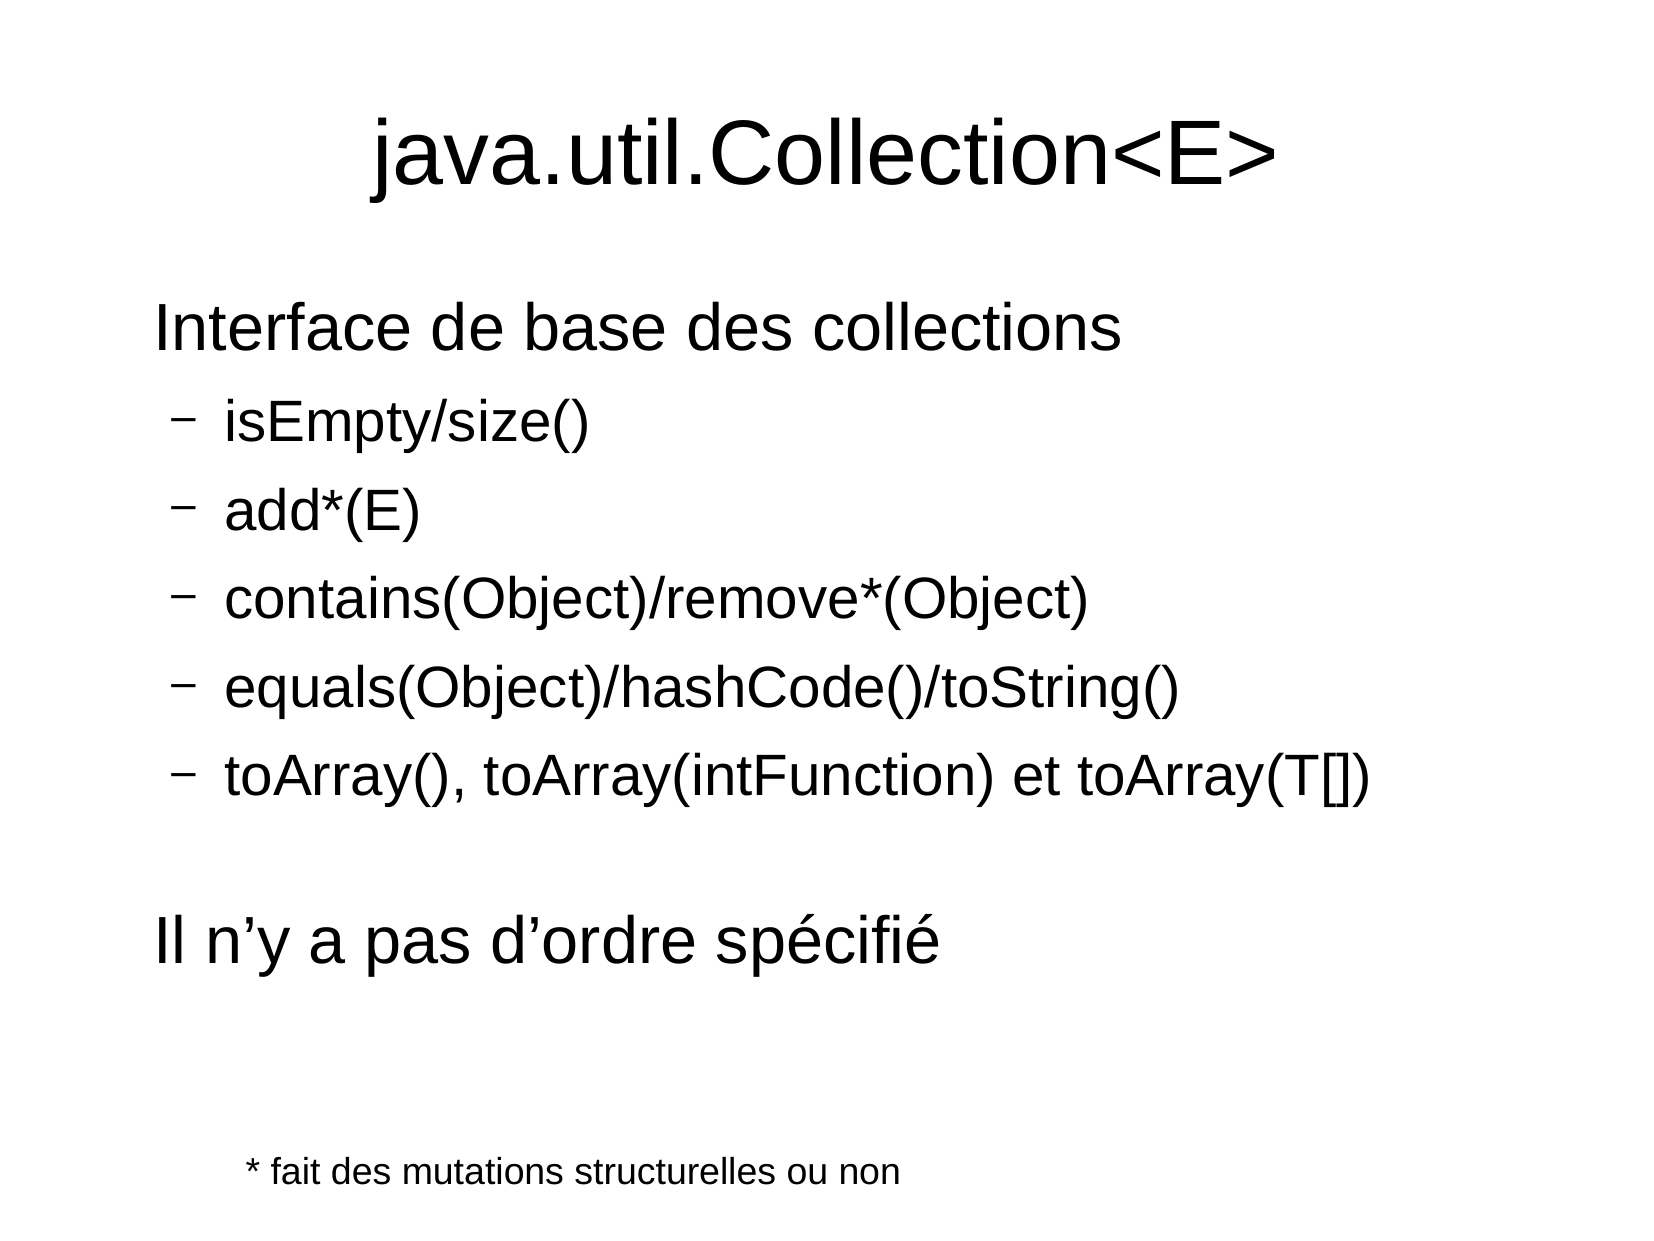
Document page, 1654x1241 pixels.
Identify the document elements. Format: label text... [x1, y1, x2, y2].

list Interface de base des collections isEmpty/size() add*(E) contains(Object)/remove*(Object) equals(Object)/hashCode()/toString() toArray(), toArray(intFunction) et toArray(T[]) Il n’y a pas d’ordre spécifié [82, 290, 1571, 1010]
text_box * fait des mutations structurelles ou non [230, 1143, 917, 1201]
title java.util.Collection<E> [82, 49, 1571, 257]
